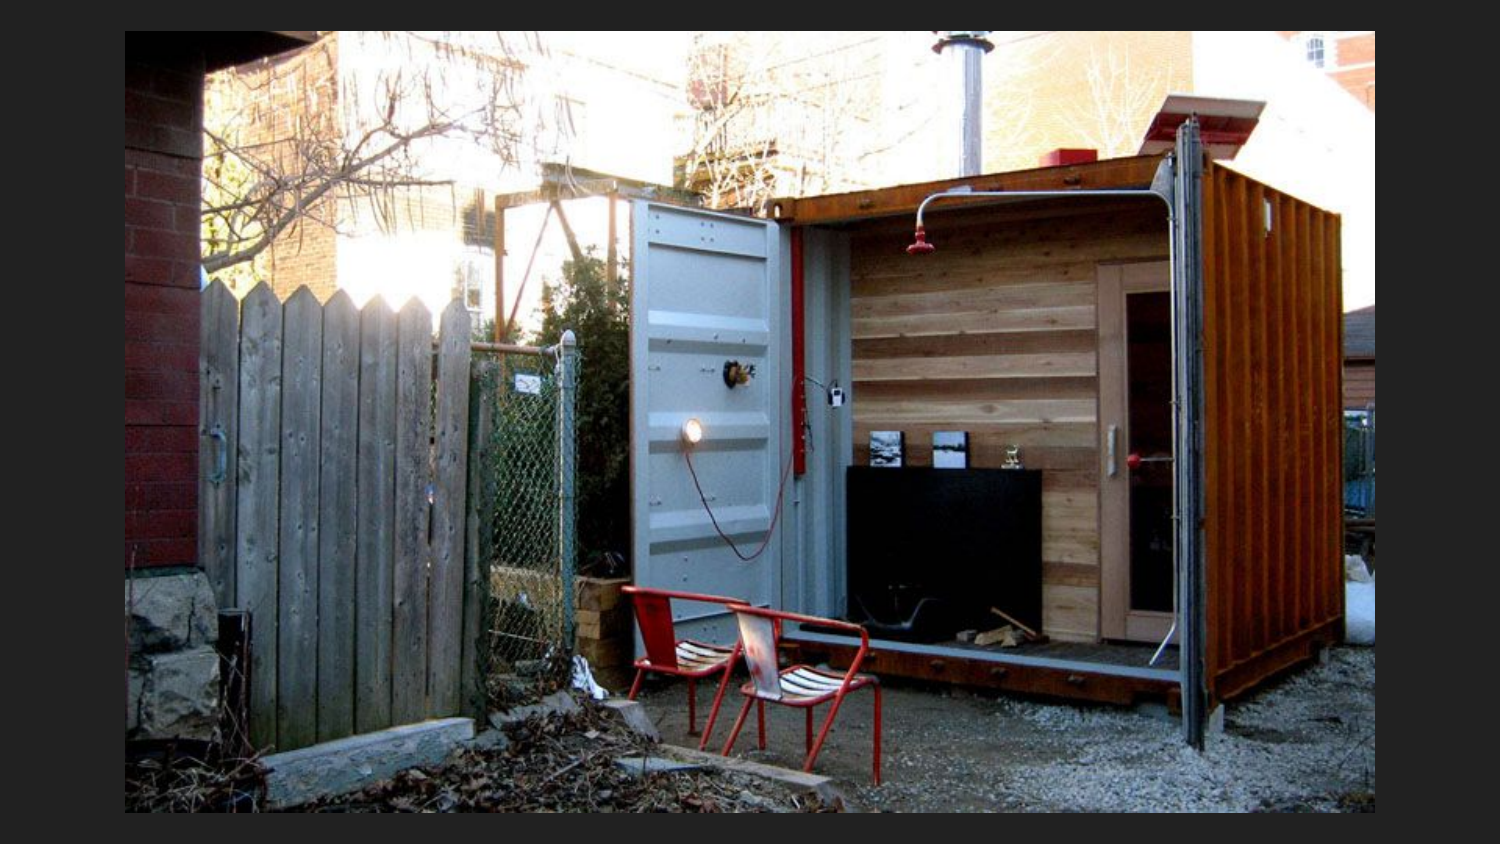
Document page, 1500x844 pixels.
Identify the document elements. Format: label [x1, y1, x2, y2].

picture [125, 31, 1375, 813]
